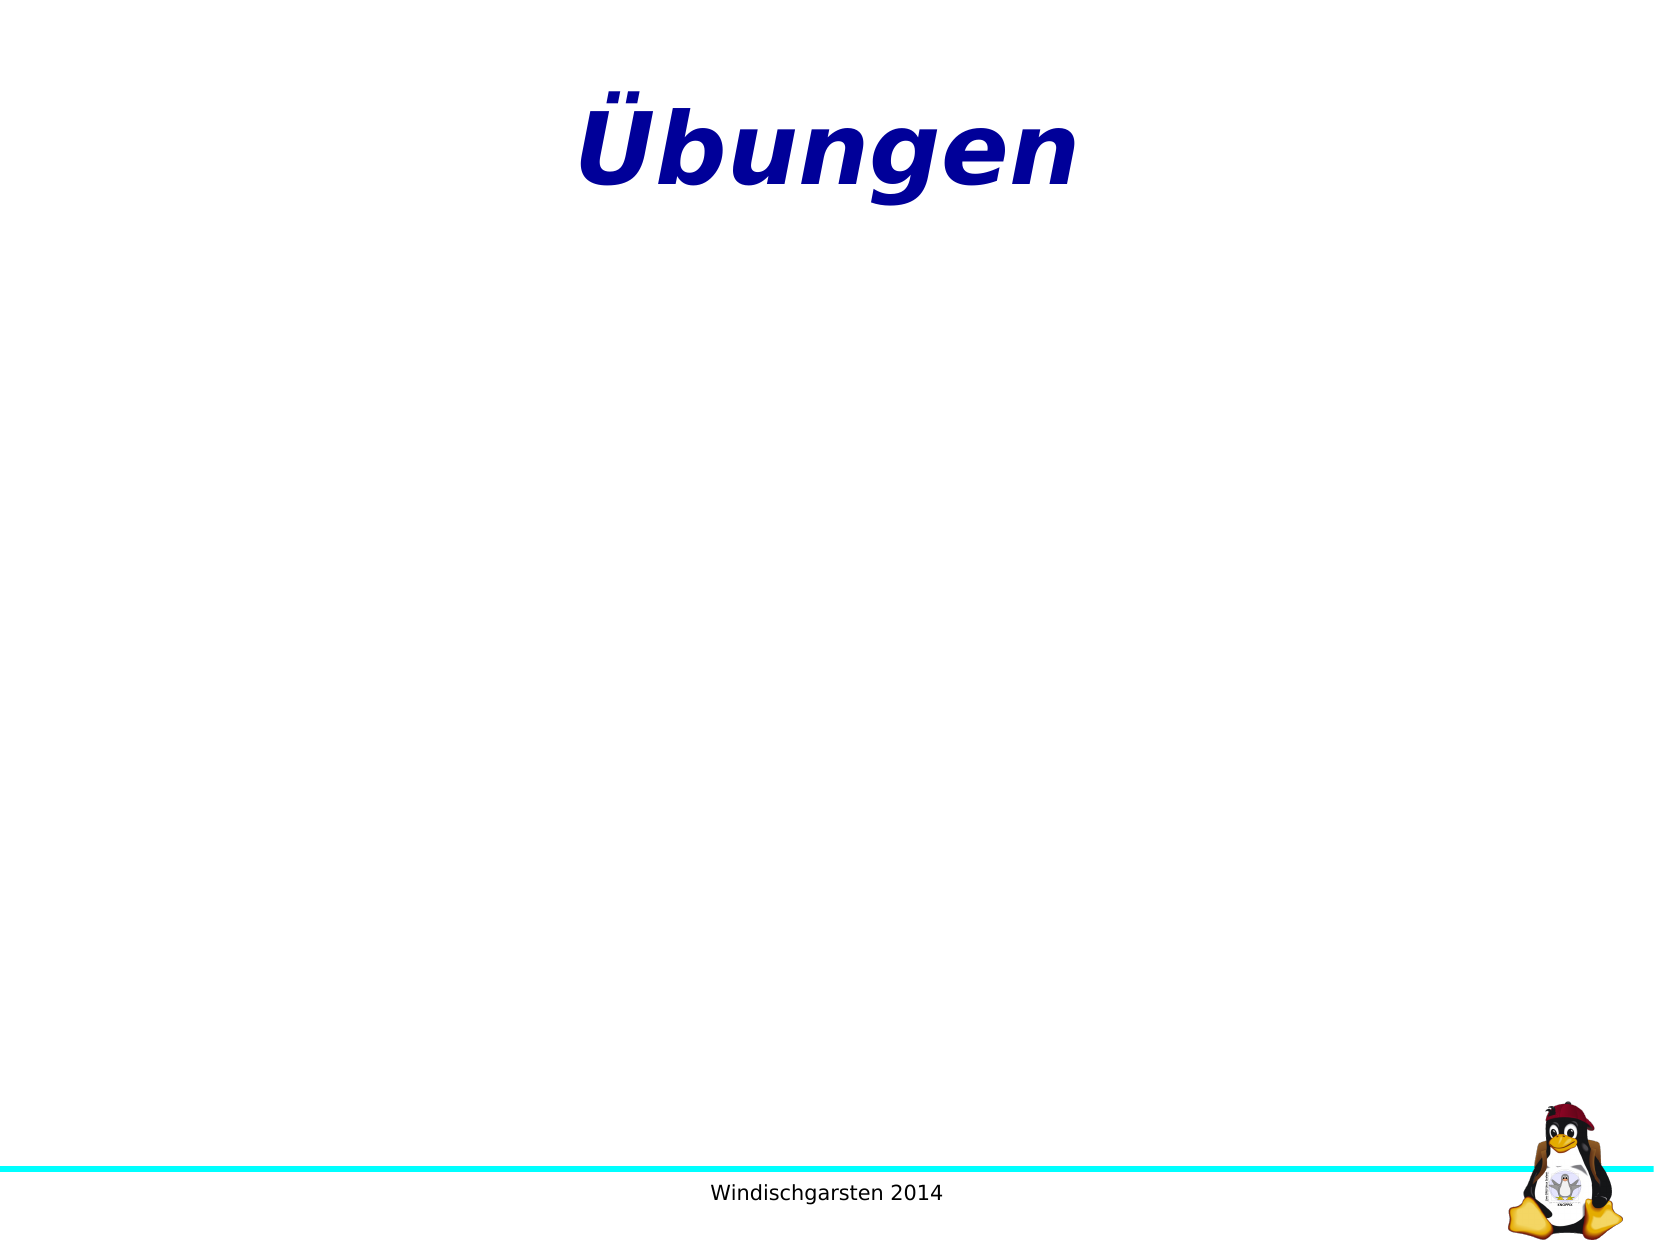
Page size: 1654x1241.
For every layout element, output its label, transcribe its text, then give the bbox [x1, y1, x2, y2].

picture [1505, 1100, 1625, 1241]
title Übungen [121, 46, 1534, 254]
